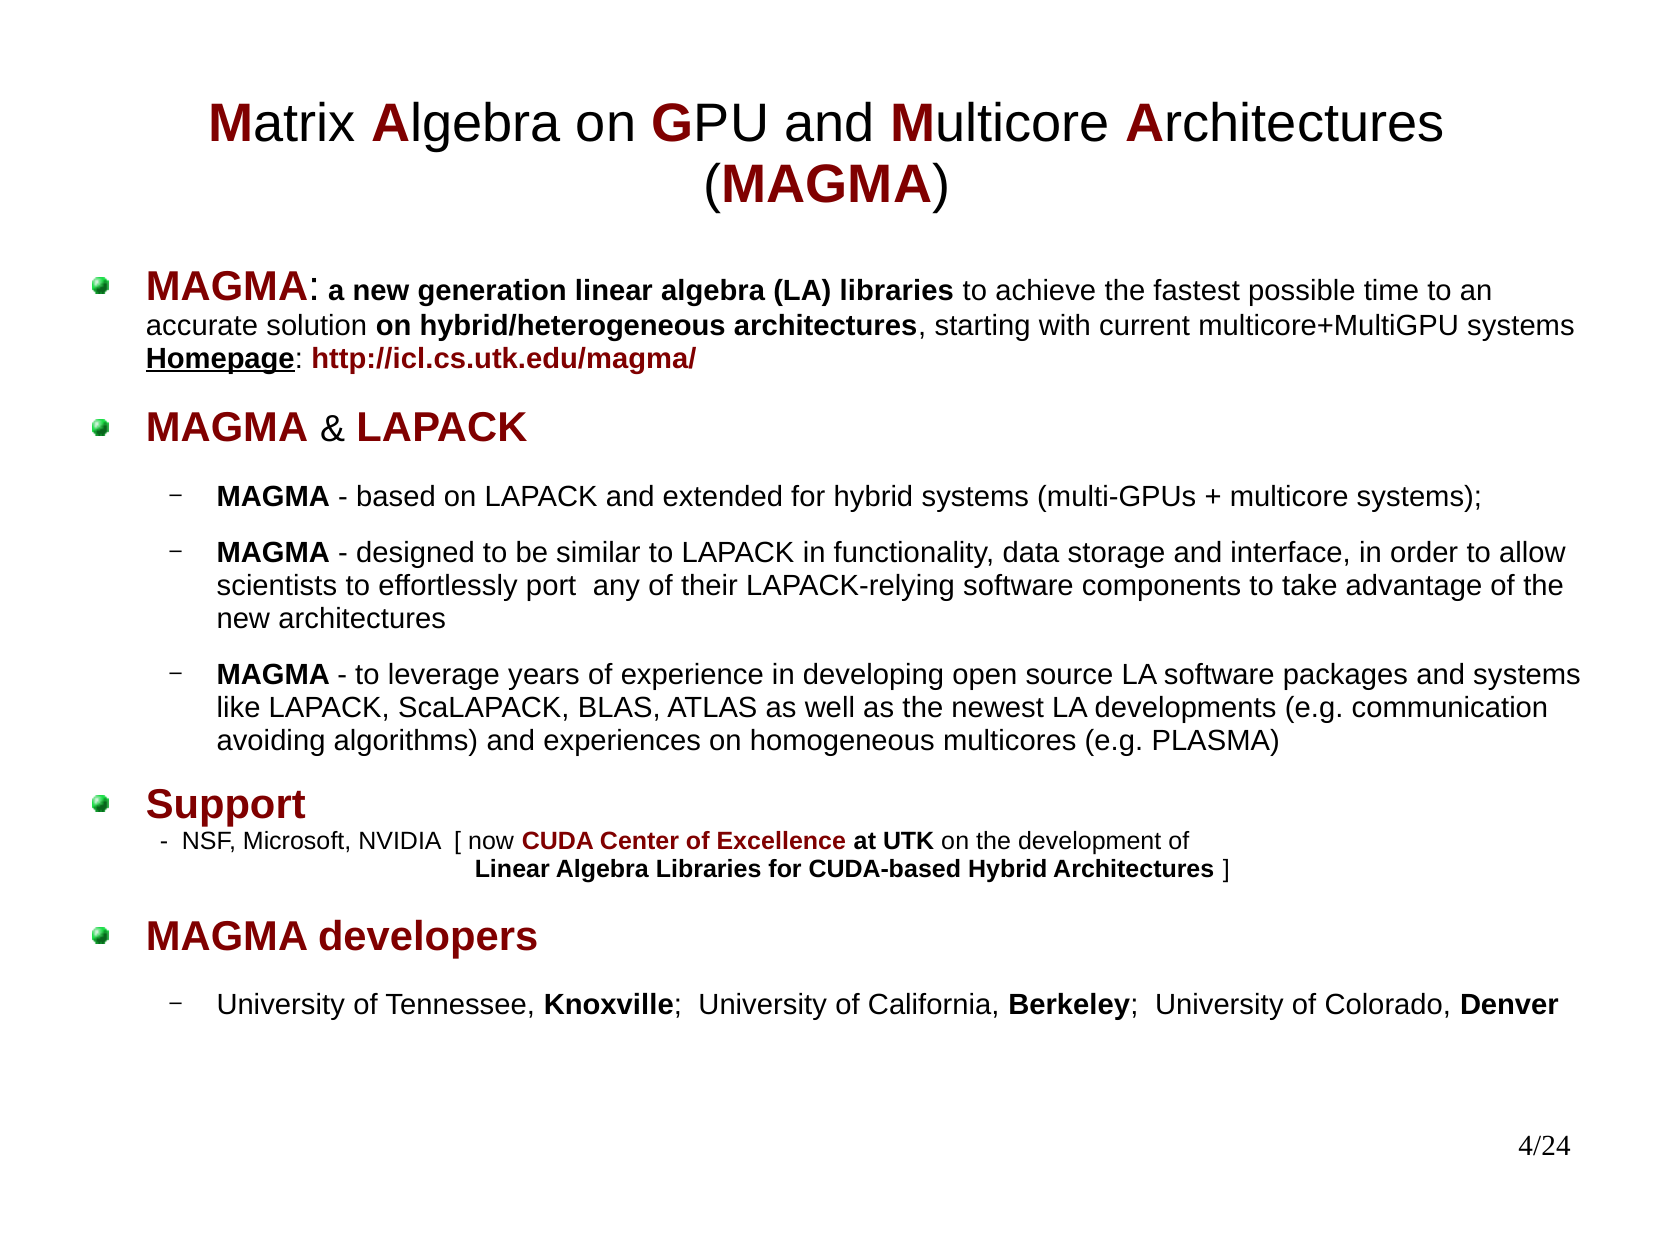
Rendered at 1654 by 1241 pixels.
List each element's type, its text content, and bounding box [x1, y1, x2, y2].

title Matrix Algebra on GPU and Multicore Architectures (MAGMA) [82, 49, 1571, 257]
list MAGMA: a new generation linear algebra (LA) libraries to achieve the fastest possible time to an accurate solution on hybrid/heterogeneous architectures, starting with current multicore+MultiGPU systems Homepage: http://icl.cs.utk.edu/magma/ MAGMA & LAPACK MAGMA - based on LAPACK and extended for hybrid systems (multi-GPUs + multicore systems); MAGMA - designed to be similar to LAPACK in functionality, data storage and interface, in order to allow scientists to effortlessly port any of their LAPACK-relying software components to take advantage of the new architectures MAGMA - to leverage years of experience in developing open source LA software packages and systems like LAPACK, ScaLAPACK, BLAS, ATLAS as well as the newest LA developments (e.g. communication avoiding algorithms) and experiences on homogeneous multicores (e.g. PLASMA) Support - NSF, Microsoft, NVIDIA [ now CUDA Center of Excellence at UTK on the development of Linear Algebra Libraries for CUDA-based Hybrid Architectures ] MAGMA developers University of Tennessee, Knoxville; University of California, Berkeley; University of Colorado, Denver [75, 262, 1605, 1082]
